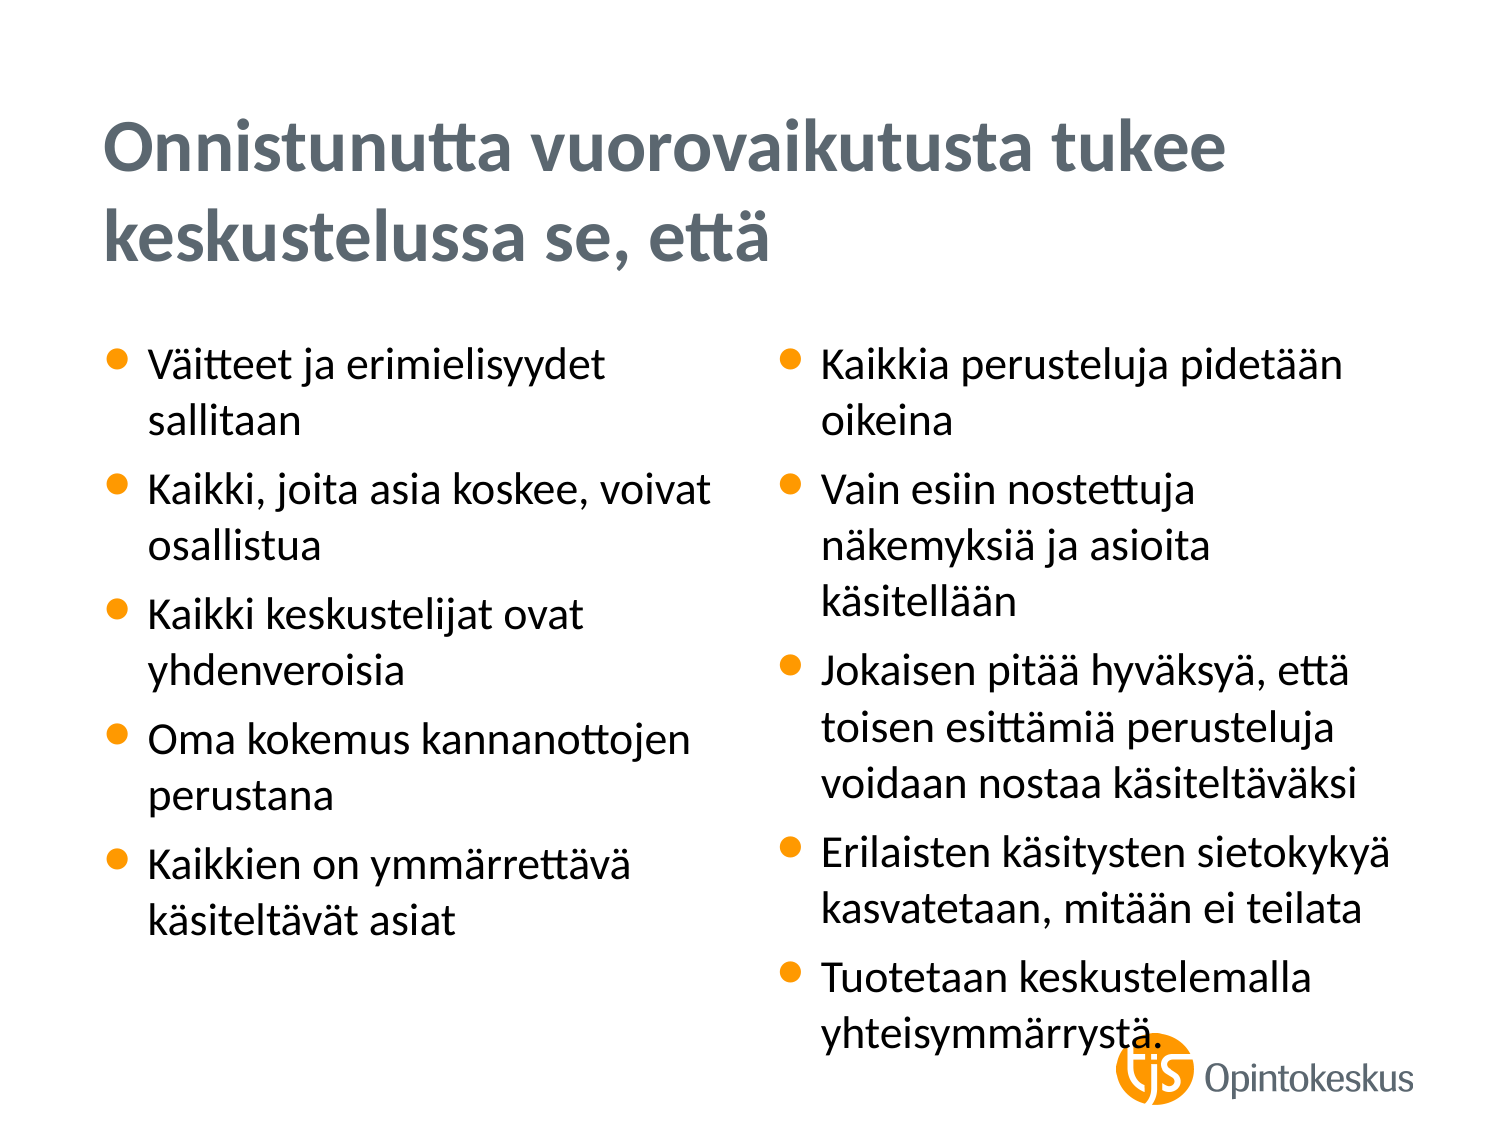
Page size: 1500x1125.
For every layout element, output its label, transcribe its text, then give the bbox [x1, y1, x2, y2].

picture [1116, 1033, 1413, 1105]
title Onnistunutta vuorovaikutusta tukee keskustelussa se, että [88, 88, 1412, 266]
picture [1136, 1038, 1145, 1046]
list Kaikkia perusteluja pidetään oikeina Vain esiin nostettuja näkemyksiä ja asioita käsitellään Jokaisen pitää hyväksyä, että toisen esittämiä perusteluja voidaan nostaa käsiteltäväksi Erilaisten käsitysten sietokykyä kasvatetaan, mitään ei teilata Tuotetaan keskustelemalla yhteisymmärrystä. [761, 324, 1412, 1004]
list Väitteet ja erimielisyydet sallitaan Kaikki, joita asia koskee, voivat osallistua Kaikki keskustelijat ovat yhdenveroisia Oma kokemus kannanottojen perustana Kaikkien on ymmärrettävä käsiteltävät asiat [88, 324, 739, 1004]
